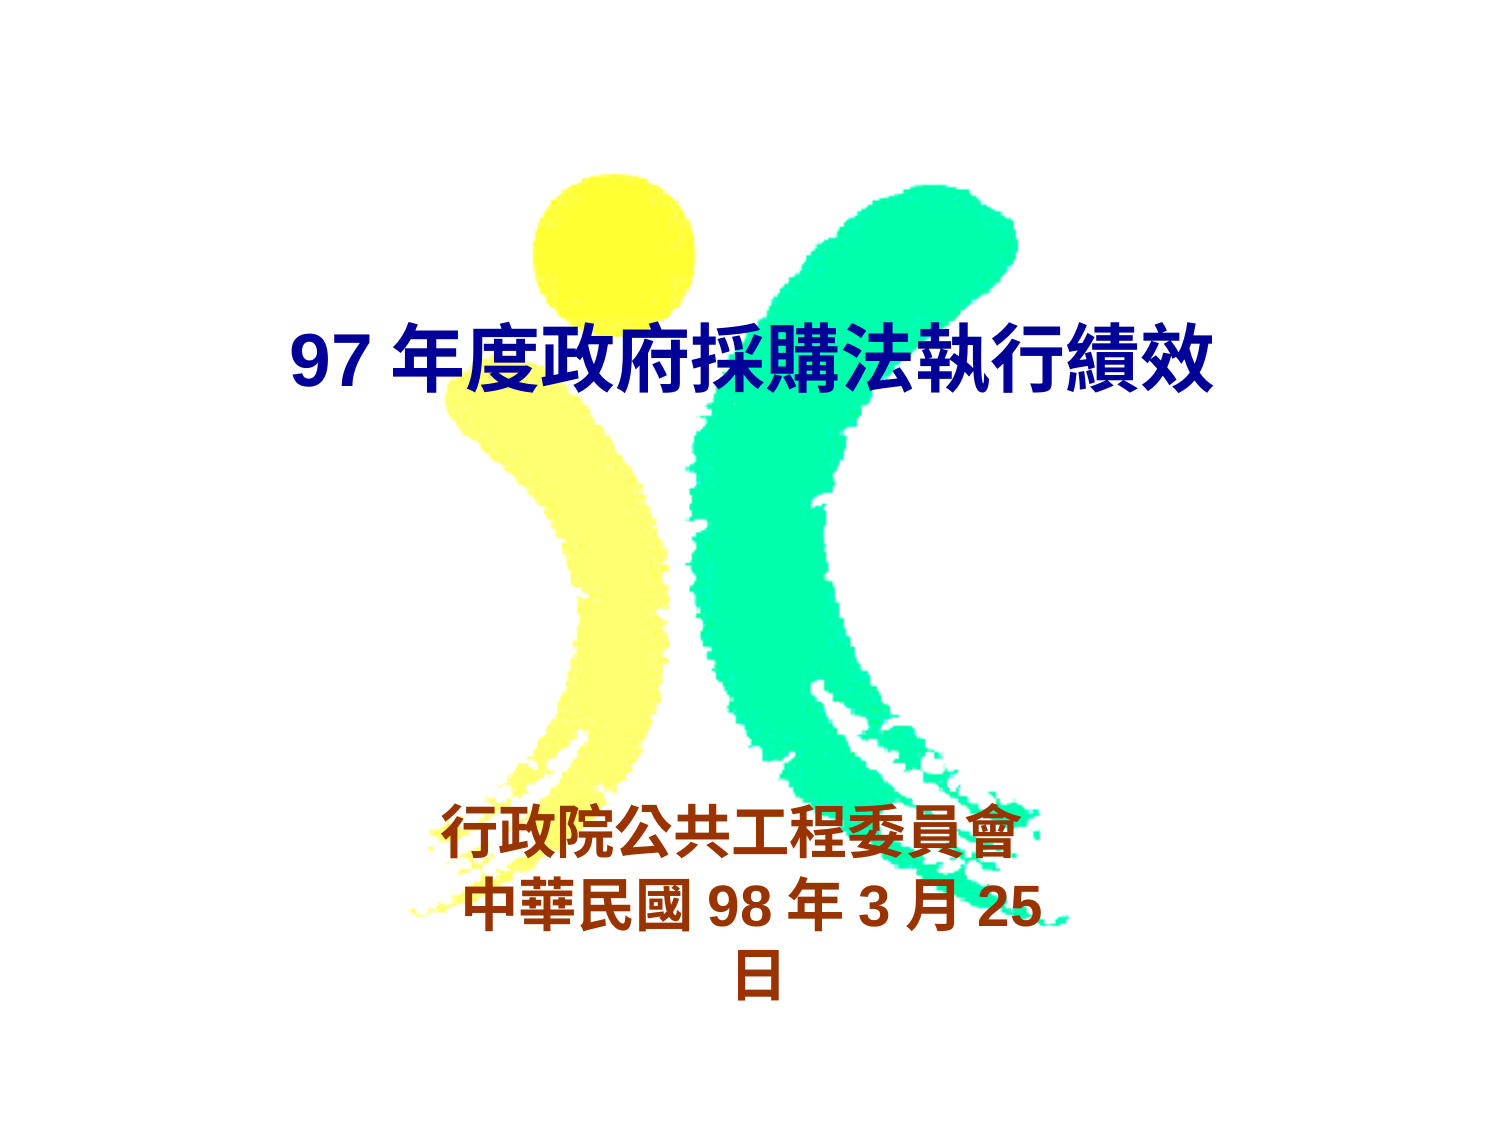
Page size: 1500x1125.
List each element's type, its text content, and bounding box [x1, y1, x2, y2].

text_box 97年度政府採購法執行績效 [86, 285, 1419, 410]
chart [342, 146, 1197, 285]
chart [342, 410, 1197, 988]
text_box 行政院公共工程委員會 中華民國98年3月25日 [425, 787, 1093, 1017]
